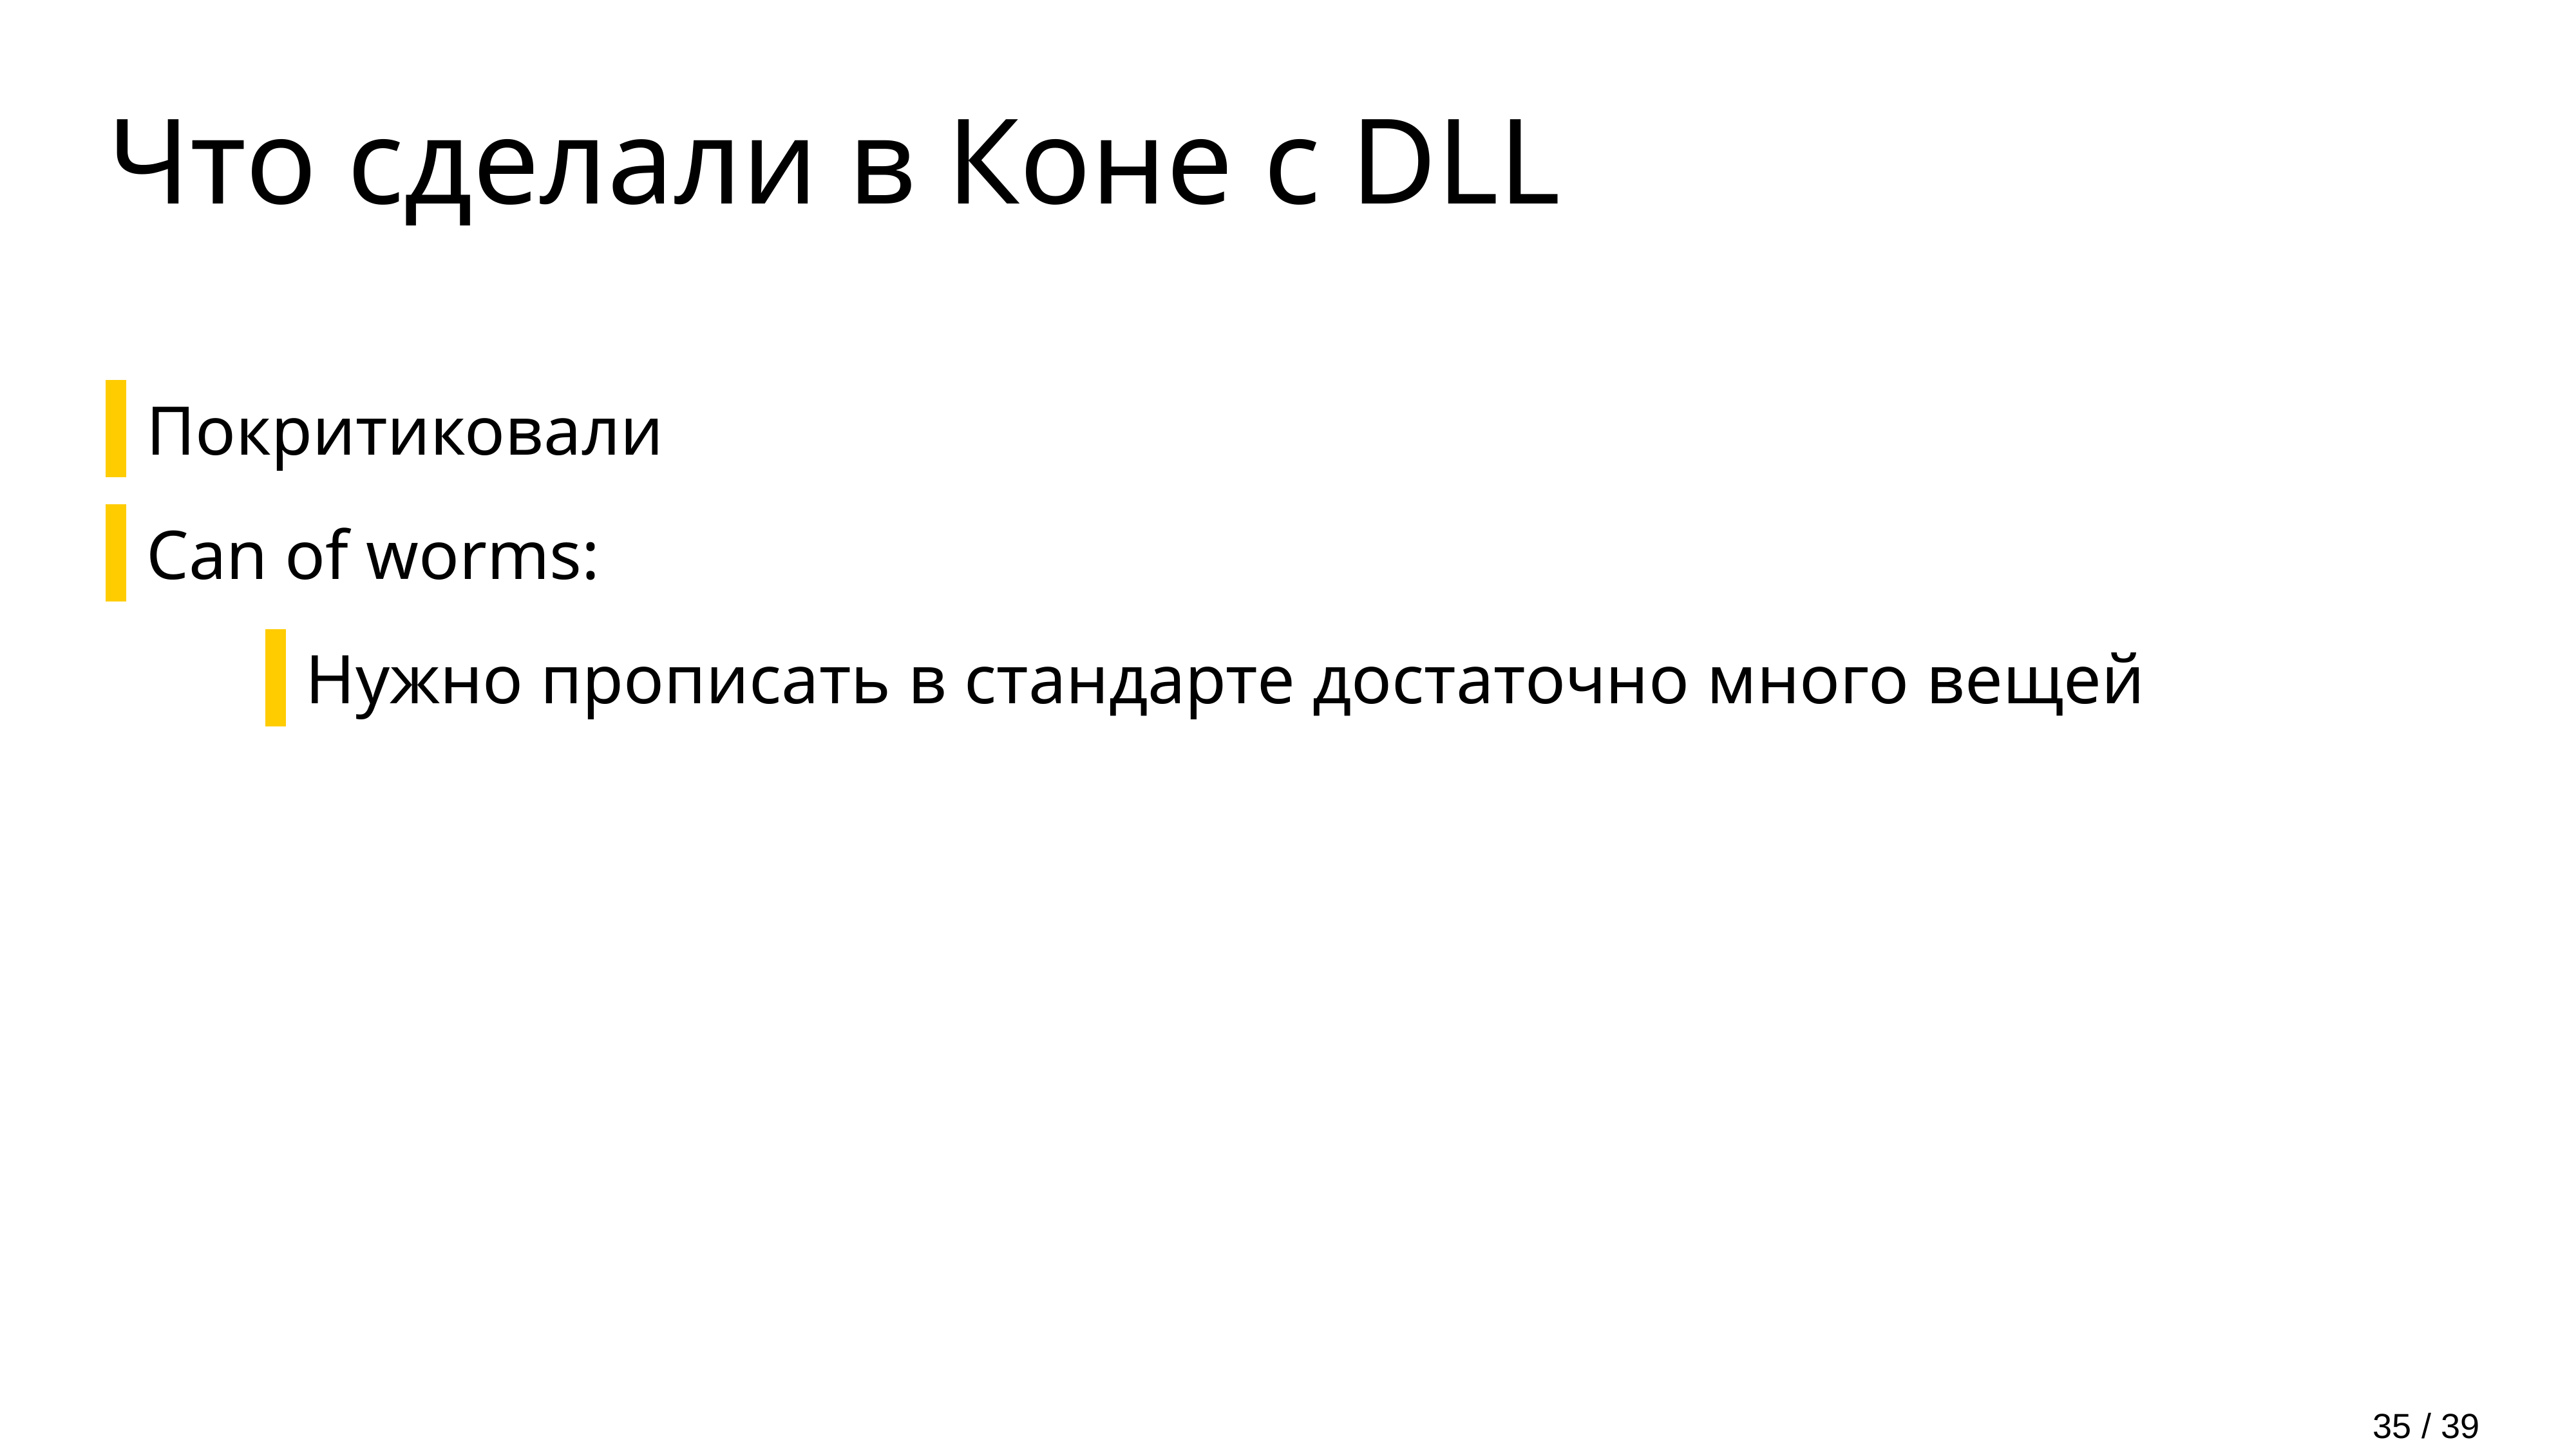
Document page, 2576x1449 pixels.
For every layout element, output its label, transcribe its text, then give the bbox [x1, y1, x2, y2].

title Что сделали в Коне с DLL [108, 80, 2468, 242]
text_box Покритиковали Can of worms: Нужно прописать в стандарте достаточно много вещей [96, 364, 2512, 1419]
text_box <number> / 39 [2363, 1402, 2576, 1449]
